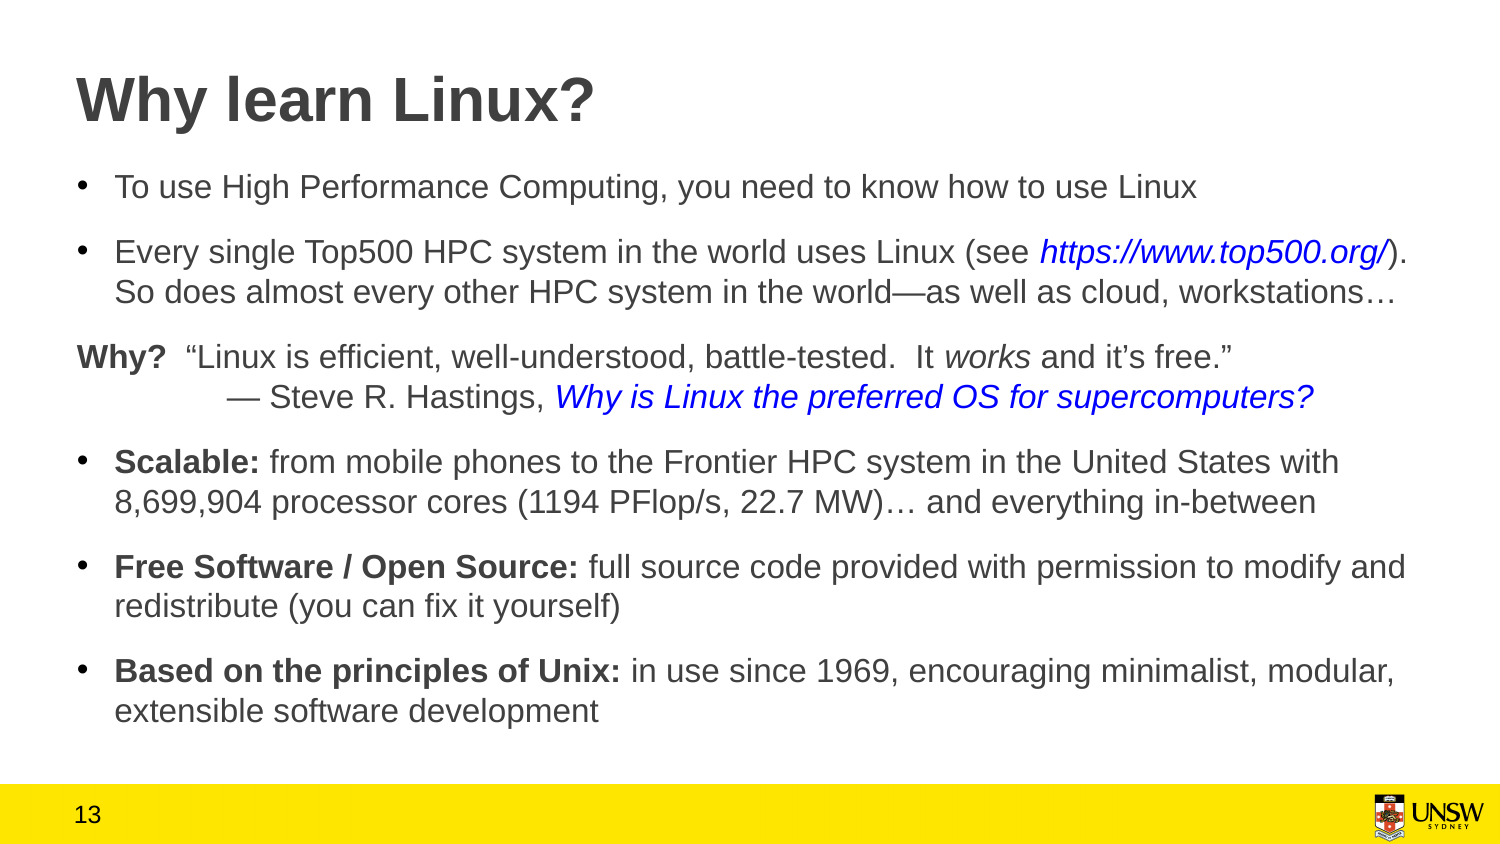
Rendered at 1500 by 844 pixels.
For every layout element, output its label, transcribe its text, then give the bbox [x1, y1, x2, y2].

text_box <number> [59, 791, 219, 839]
list To use High Performance Computing, you need to know how to use Linux Every single Top500 HPC system in the world uses Linux (see https://www.top500.org/). So does almost every other HPC system in the world—as well as cloud, workstations… Why? “Linux is efficient, well-understood, battle-tested. It works and it’s free.” — Steve R. Hastings, Why is Linux the preferred OS for supercomputers? Scalable: from mobile phones to the Frontier HPC system in the United States with 8,699,904 processor cores (1194 PFlop/s, 22.7 MW)… and everything in-between Free Software / Open Source: full source code provided with permission to modify and redistribute (you can fix it yourself) Based on the principles of Unix: in use since 1969, encouraging minimalist, modular, extensible software development [76, 165, 1424, 756]
title Why learn Linux? [76, 59, 1427, 136]
picture [0, 784, 1500, 844]
